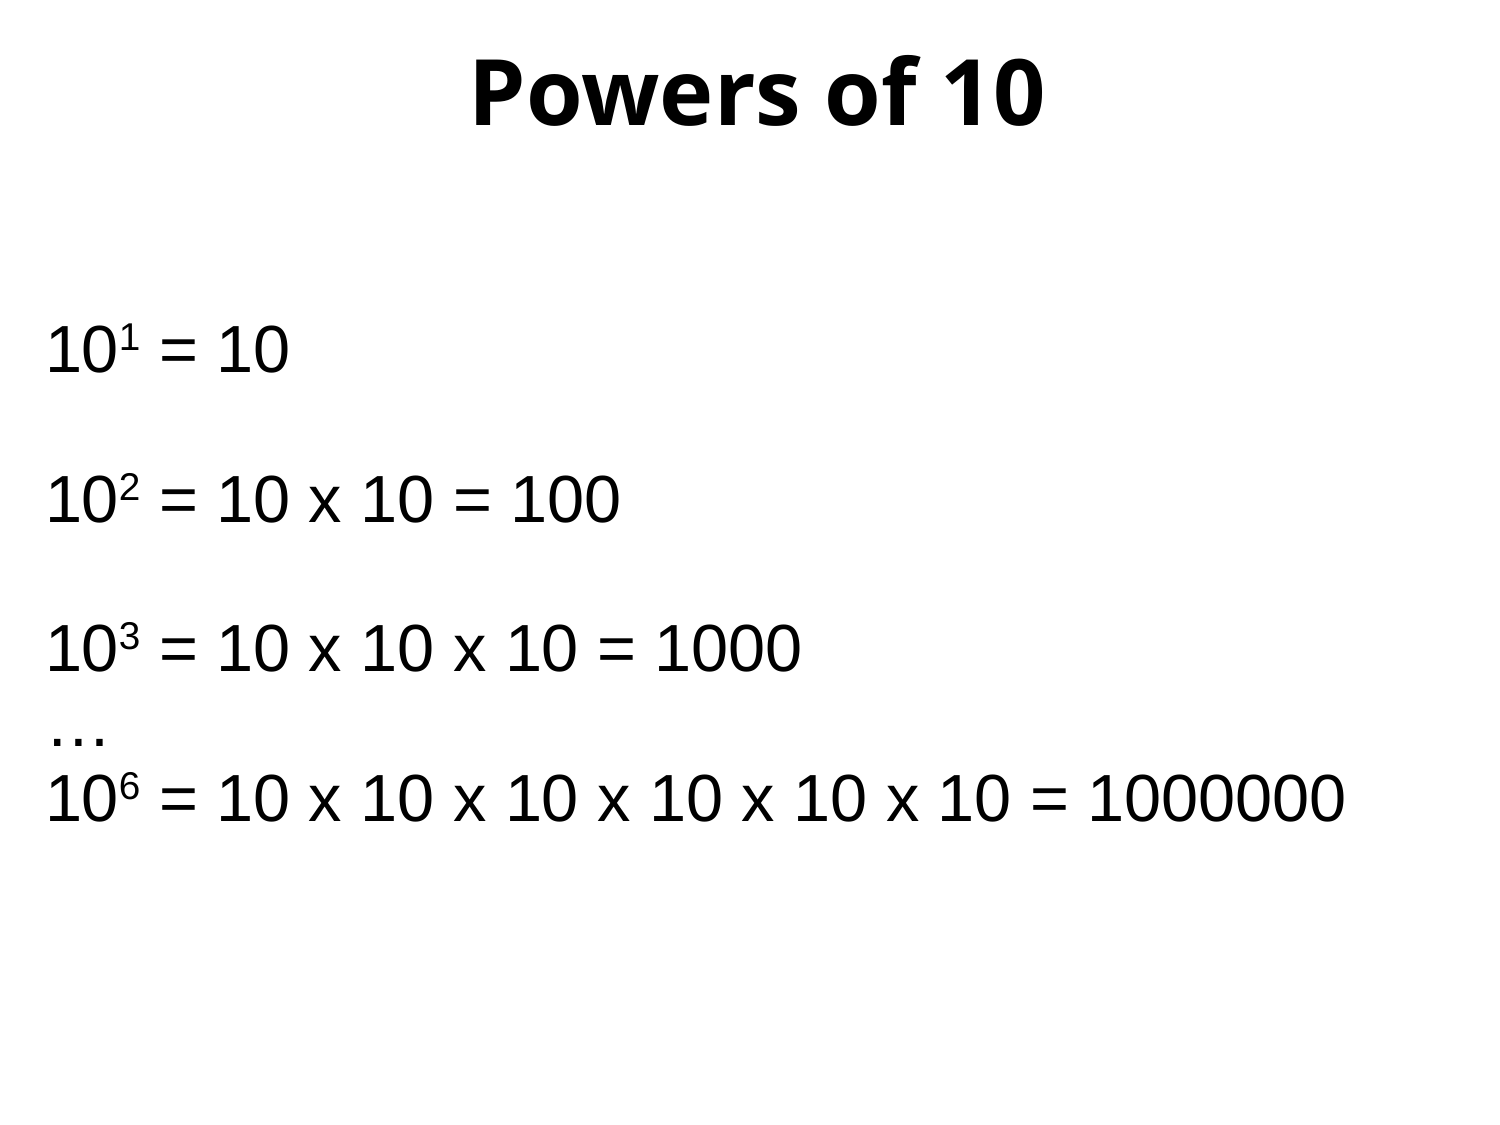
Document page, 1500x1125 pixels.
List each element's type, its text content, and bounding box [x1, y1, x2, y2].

subtitle 101 = 10 102 = 10 x 10 = 100 103 = 10 x 10 x 10 = 1000 … 106 = 10 x 10 x 10 x 10 x 10 x 10 = 1000000 [45, 172, 1471, 976]
title Powers of 10 [45, 29, 1471, 150]
